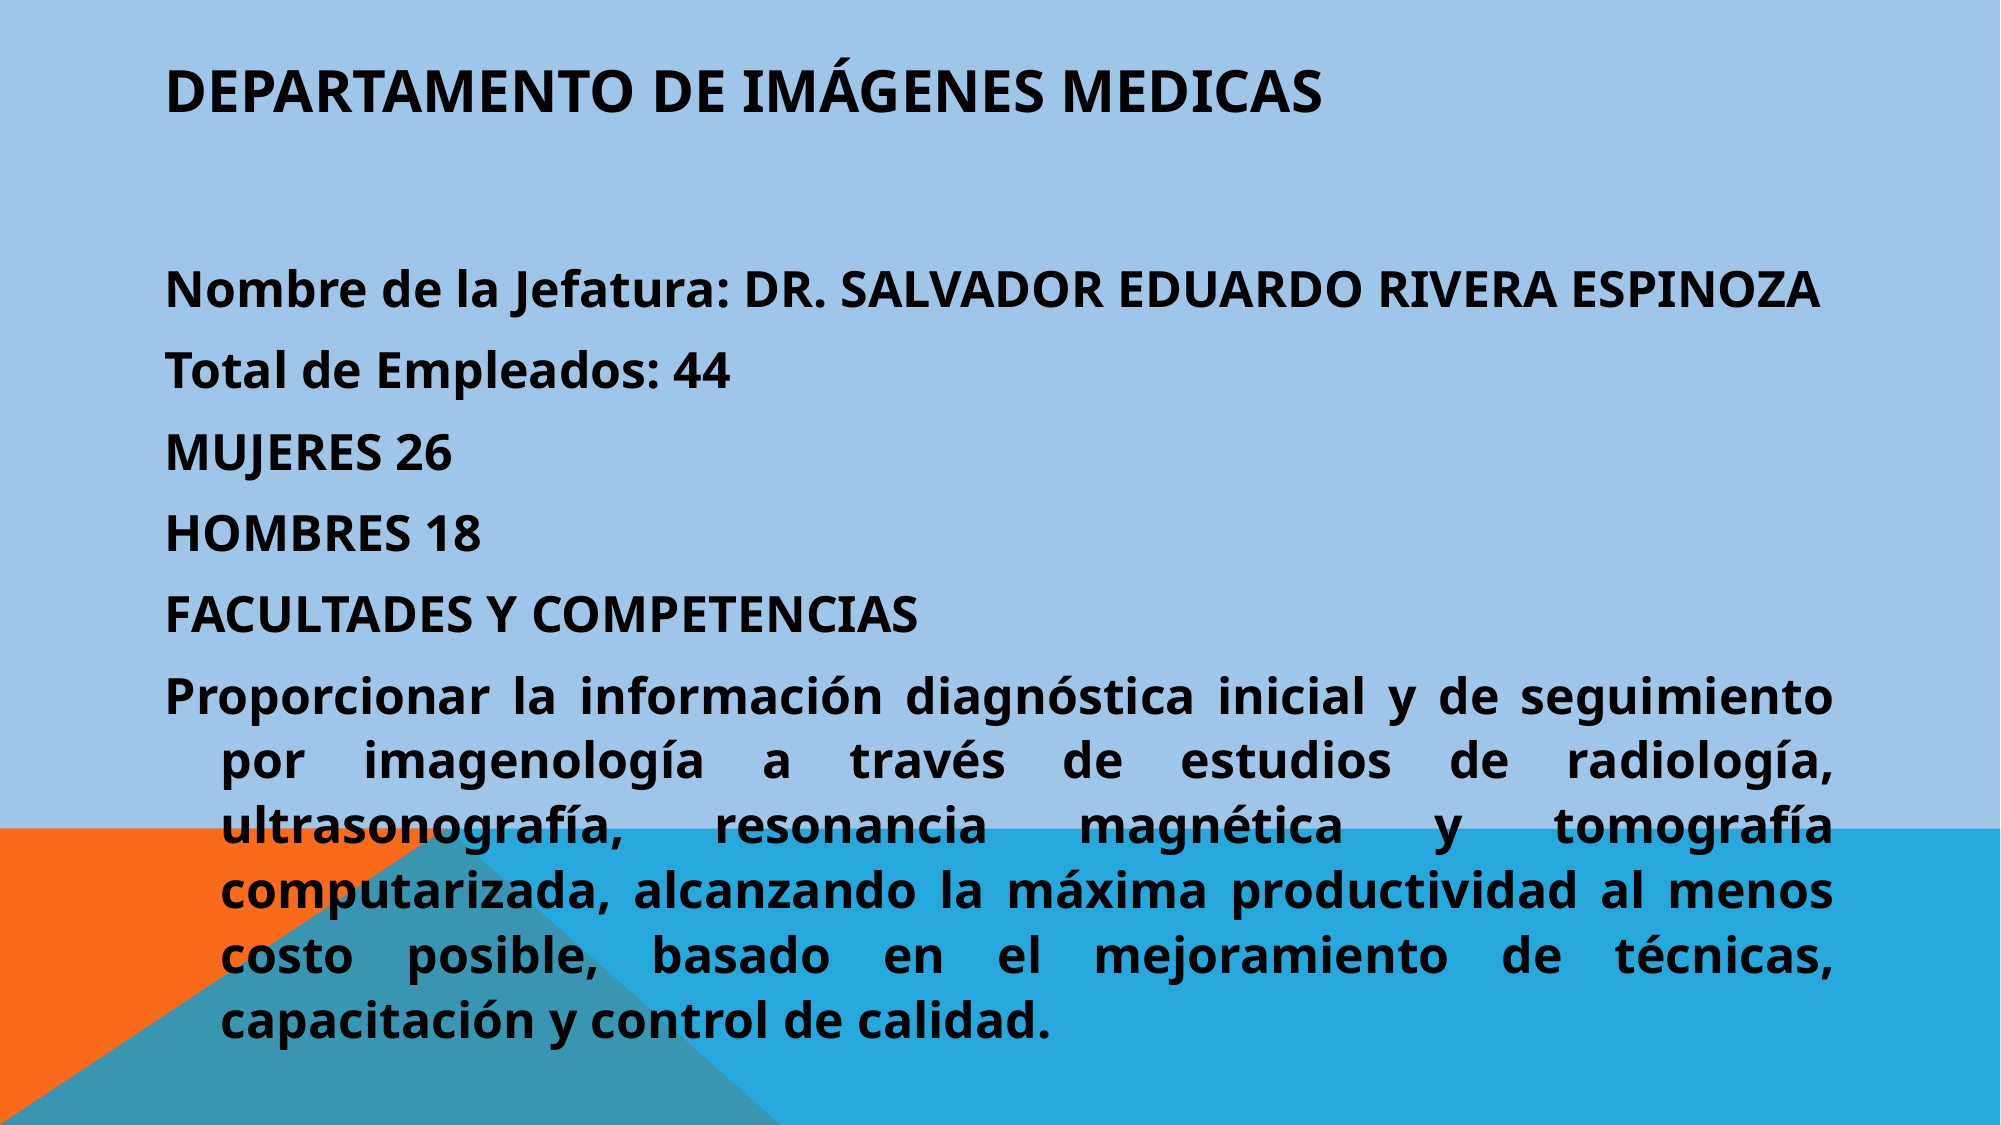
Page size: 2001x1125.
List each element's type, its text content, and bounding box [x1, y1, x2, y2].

text_box DEPARTAMENTO DE IMÁGENES MEDICAS [149, 46, 1850, 216]
text_box Nombre de la Jefatura: DR. SALVADOR EDUARDO RIVERA ESPINOZA Total de Empleados: 44 MUJERES 26 HOMBRES 18 FACULTADES Y COMPETENCIAS Proporcionar la información diagnóstica inicial y de seguimiento por imagenología a través de estudios de radiología, ultrasonografía, resonancia magnética y tomografía computarizada, alcanzando la máxima productividad al menos costo posible, basado en el mejoramiento de técnicas, capacitación y control de calidad. [149, 244, 1850, 956]
